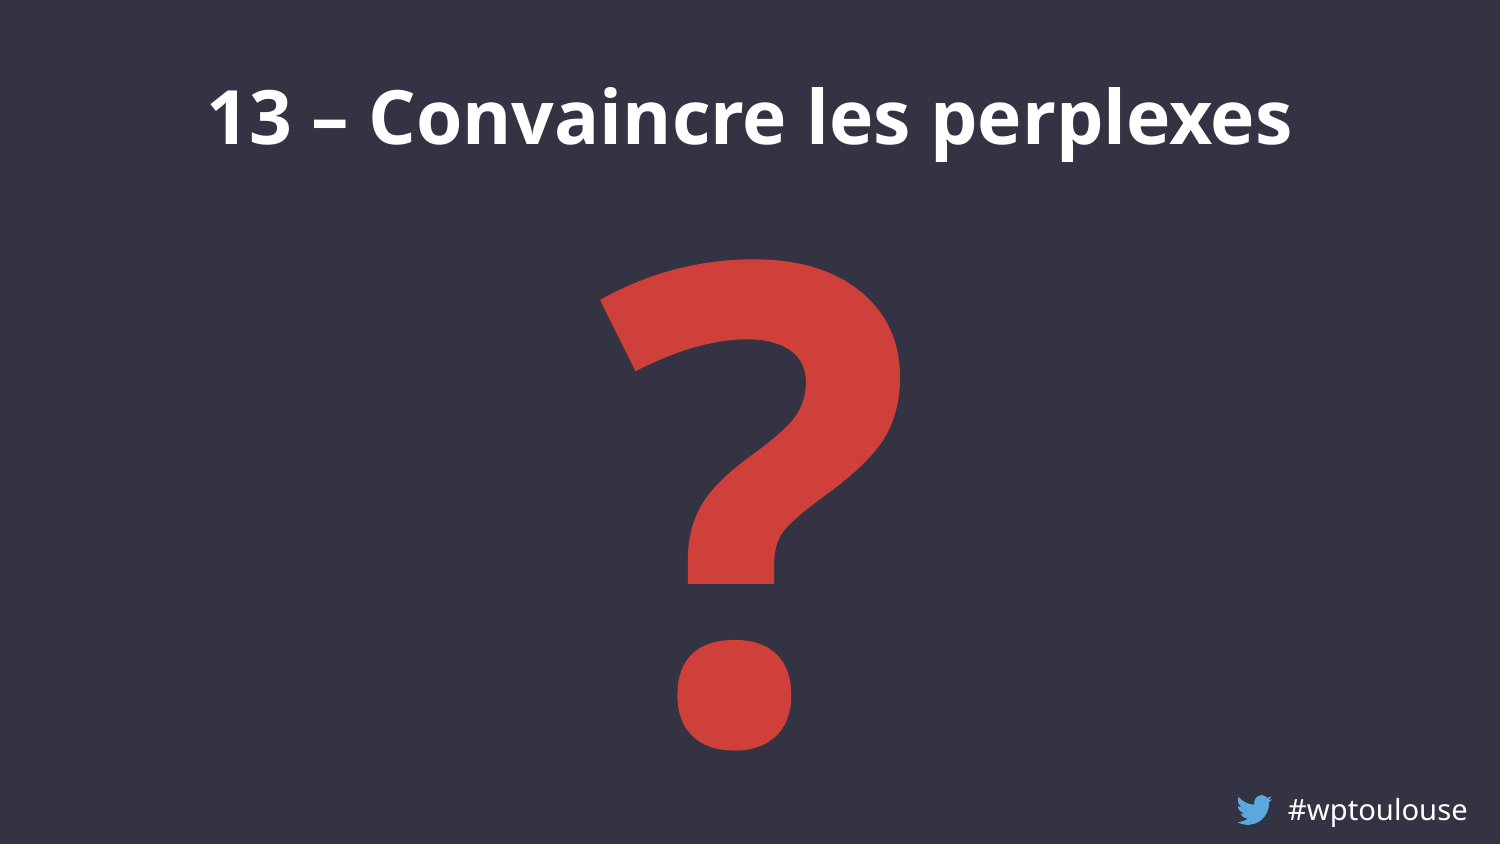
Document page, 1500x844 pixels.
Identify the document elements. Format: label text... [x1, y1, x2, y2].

picture [1236, 795, 1273, 825]
title 13 – Convaincre les perplexes [75, 33, 1425, 175]
picture [499, 253, 1001, 756]
text_box #wptoulouse [1272, 776, 1488, 832]
